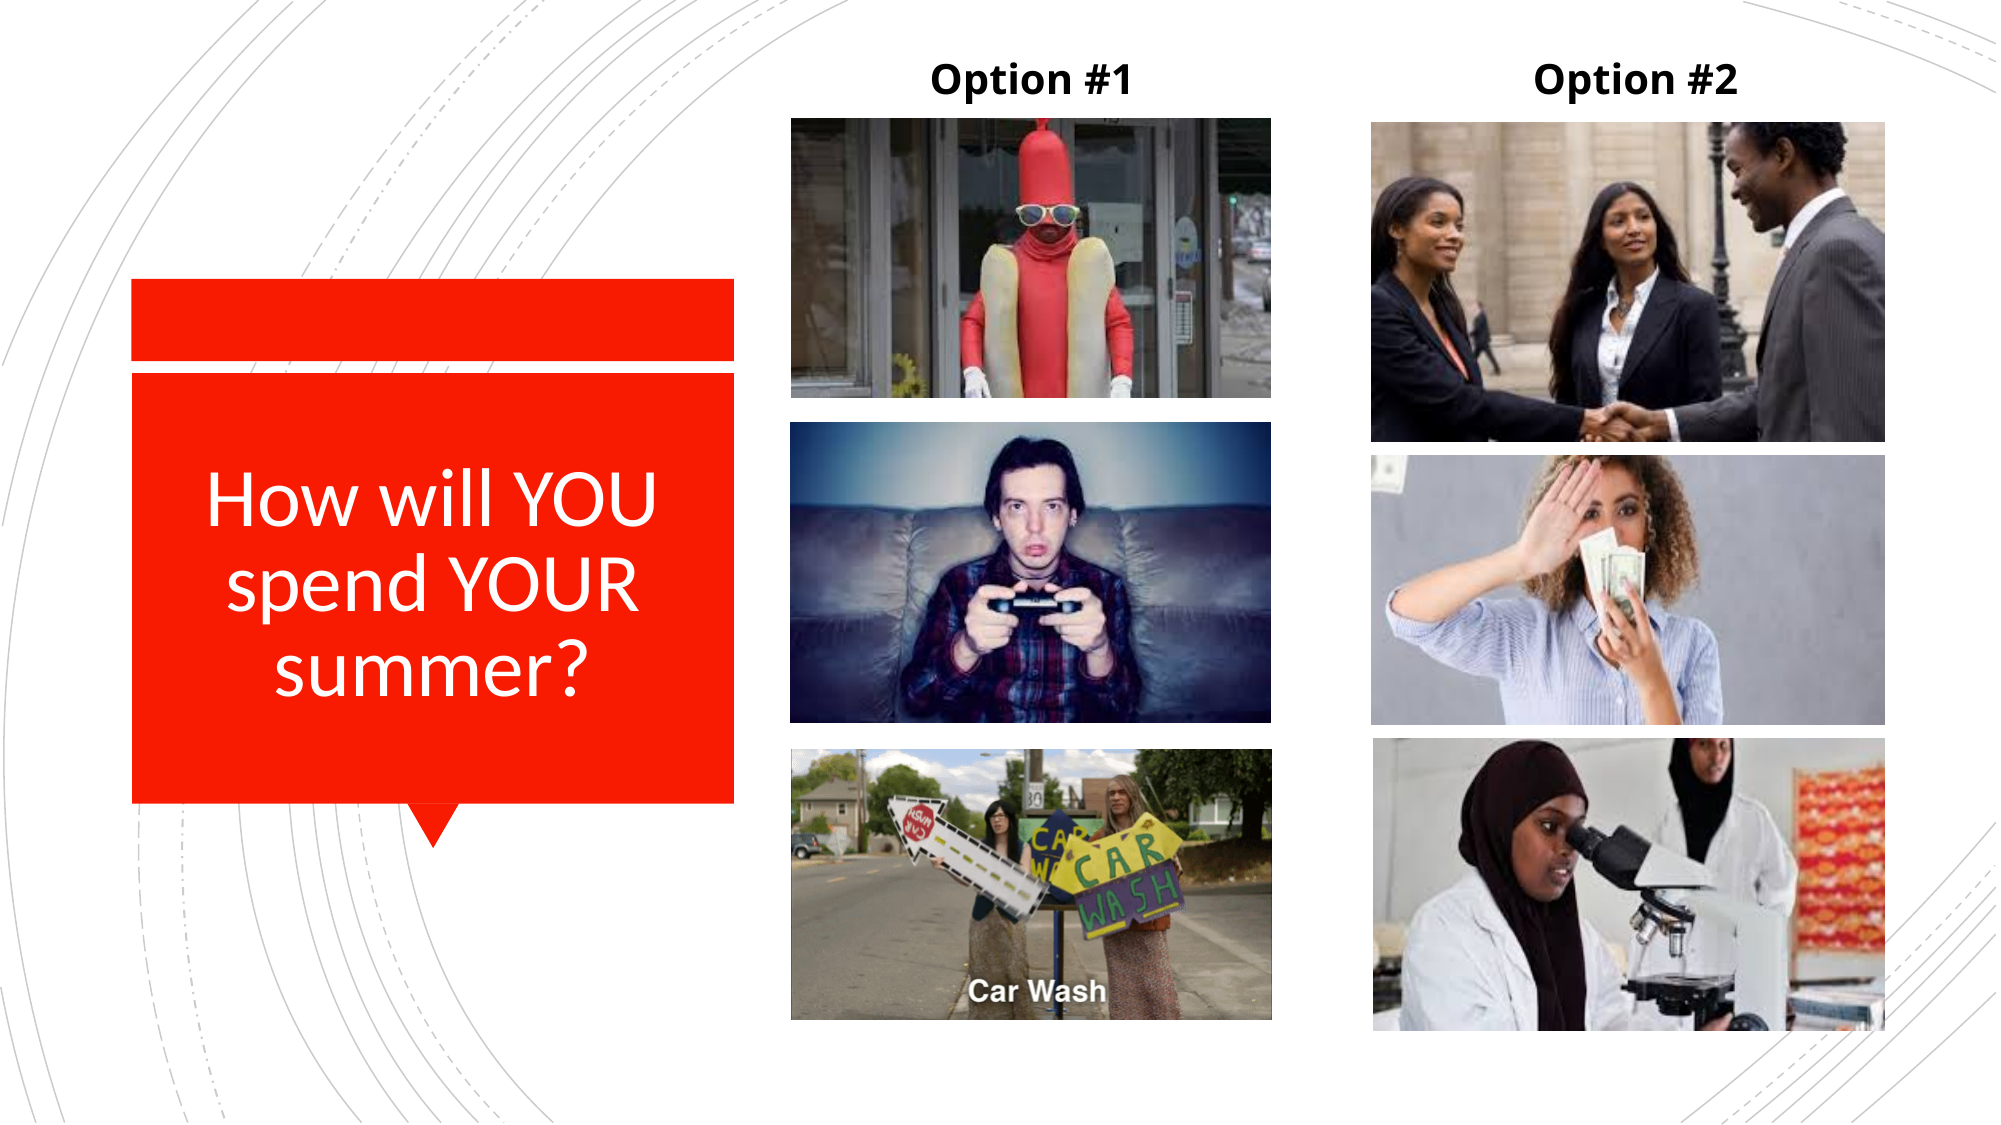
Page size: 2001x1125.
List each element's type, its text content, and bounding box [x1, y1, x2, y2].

picture [1373, 738, 1885, 1031]
picture [1371, 122, 1885, 442]
picture [790, 422, 1271, 723]
picture [1371, 455, 1885, 725]
picture [791, 749, 1272, 1020]
picture [791, 118, 1271, 398]
title How will YOU spend YOUR summer? [145, 383, 721, 789]
text_box Option #1 [914, 44, 1426, 111]
text_box Option #2 [1517, 44, 1849, 111]
